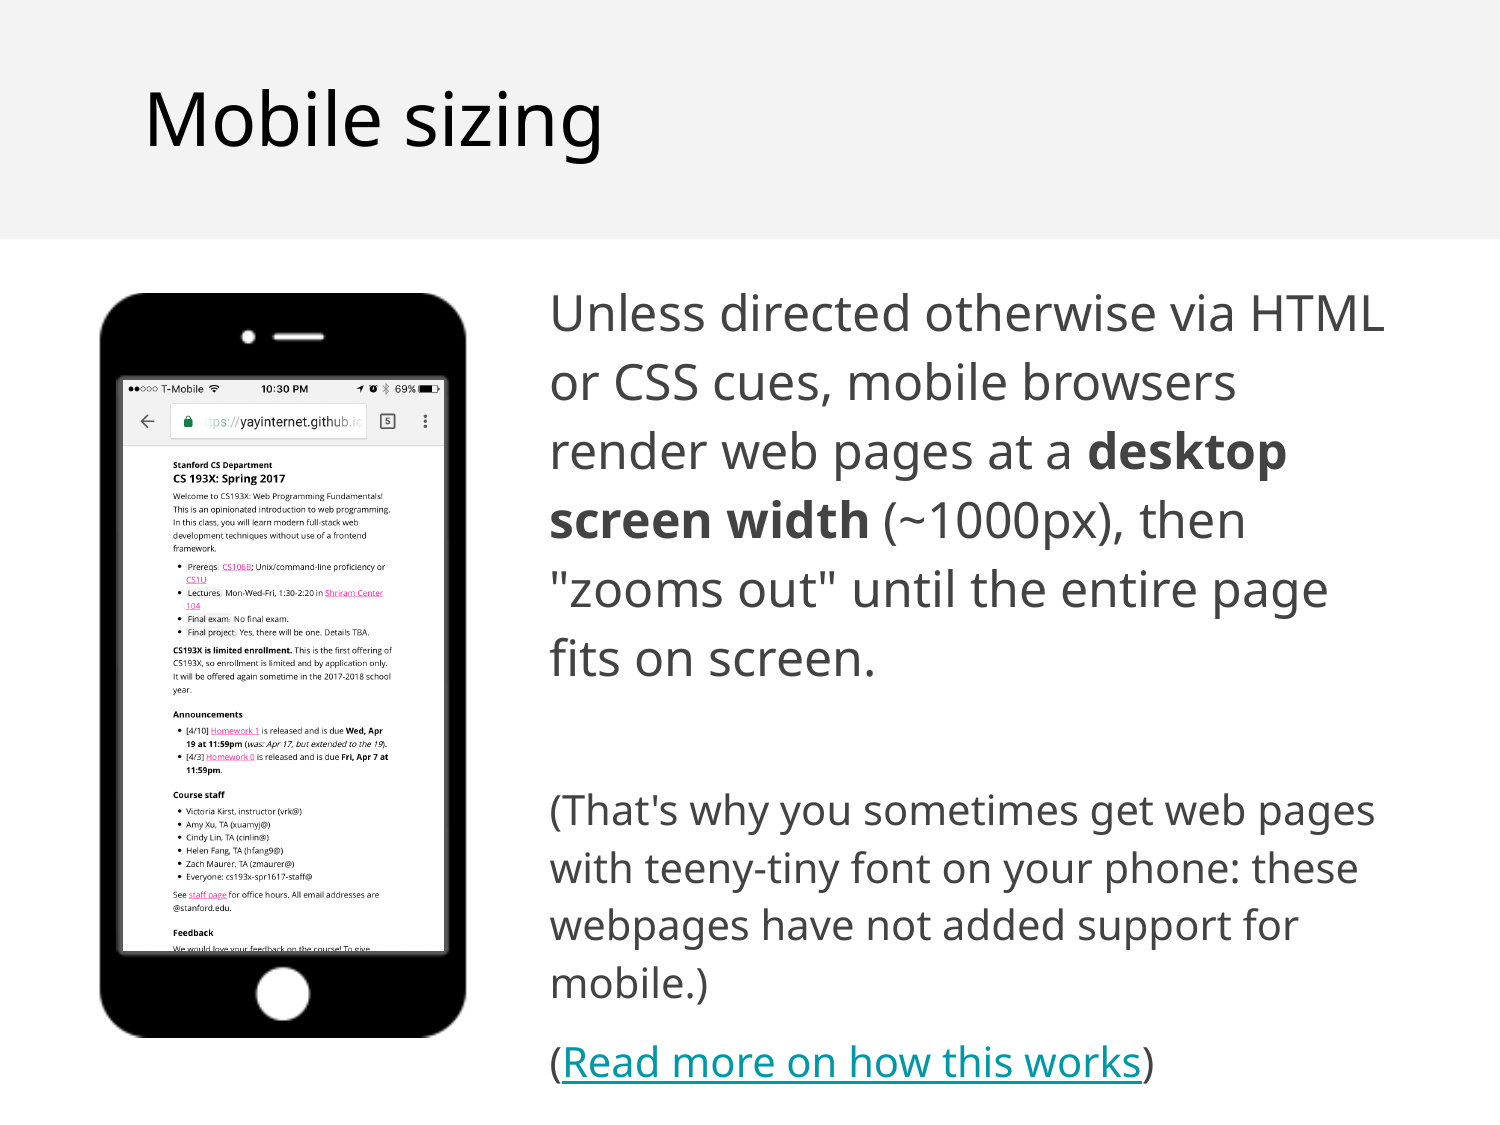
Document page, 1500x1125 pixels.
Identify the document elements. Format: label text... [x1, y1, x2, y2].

picture [0, 293, 656, 1038]
title Mobile sizing [128, 56, 1372, 183]
list Unless directed otherwise via HTML or CSS cues, mobile browsers render web pages at a desktop screen width (~1000px), then "zooms out" until the entire page fits on screen. (That's why you sometimes get web pages with teeny-tiny font on your phone: these webpages have not added support for mobile.) (Read more on how this works) [534, 309, 1415, 1057]
